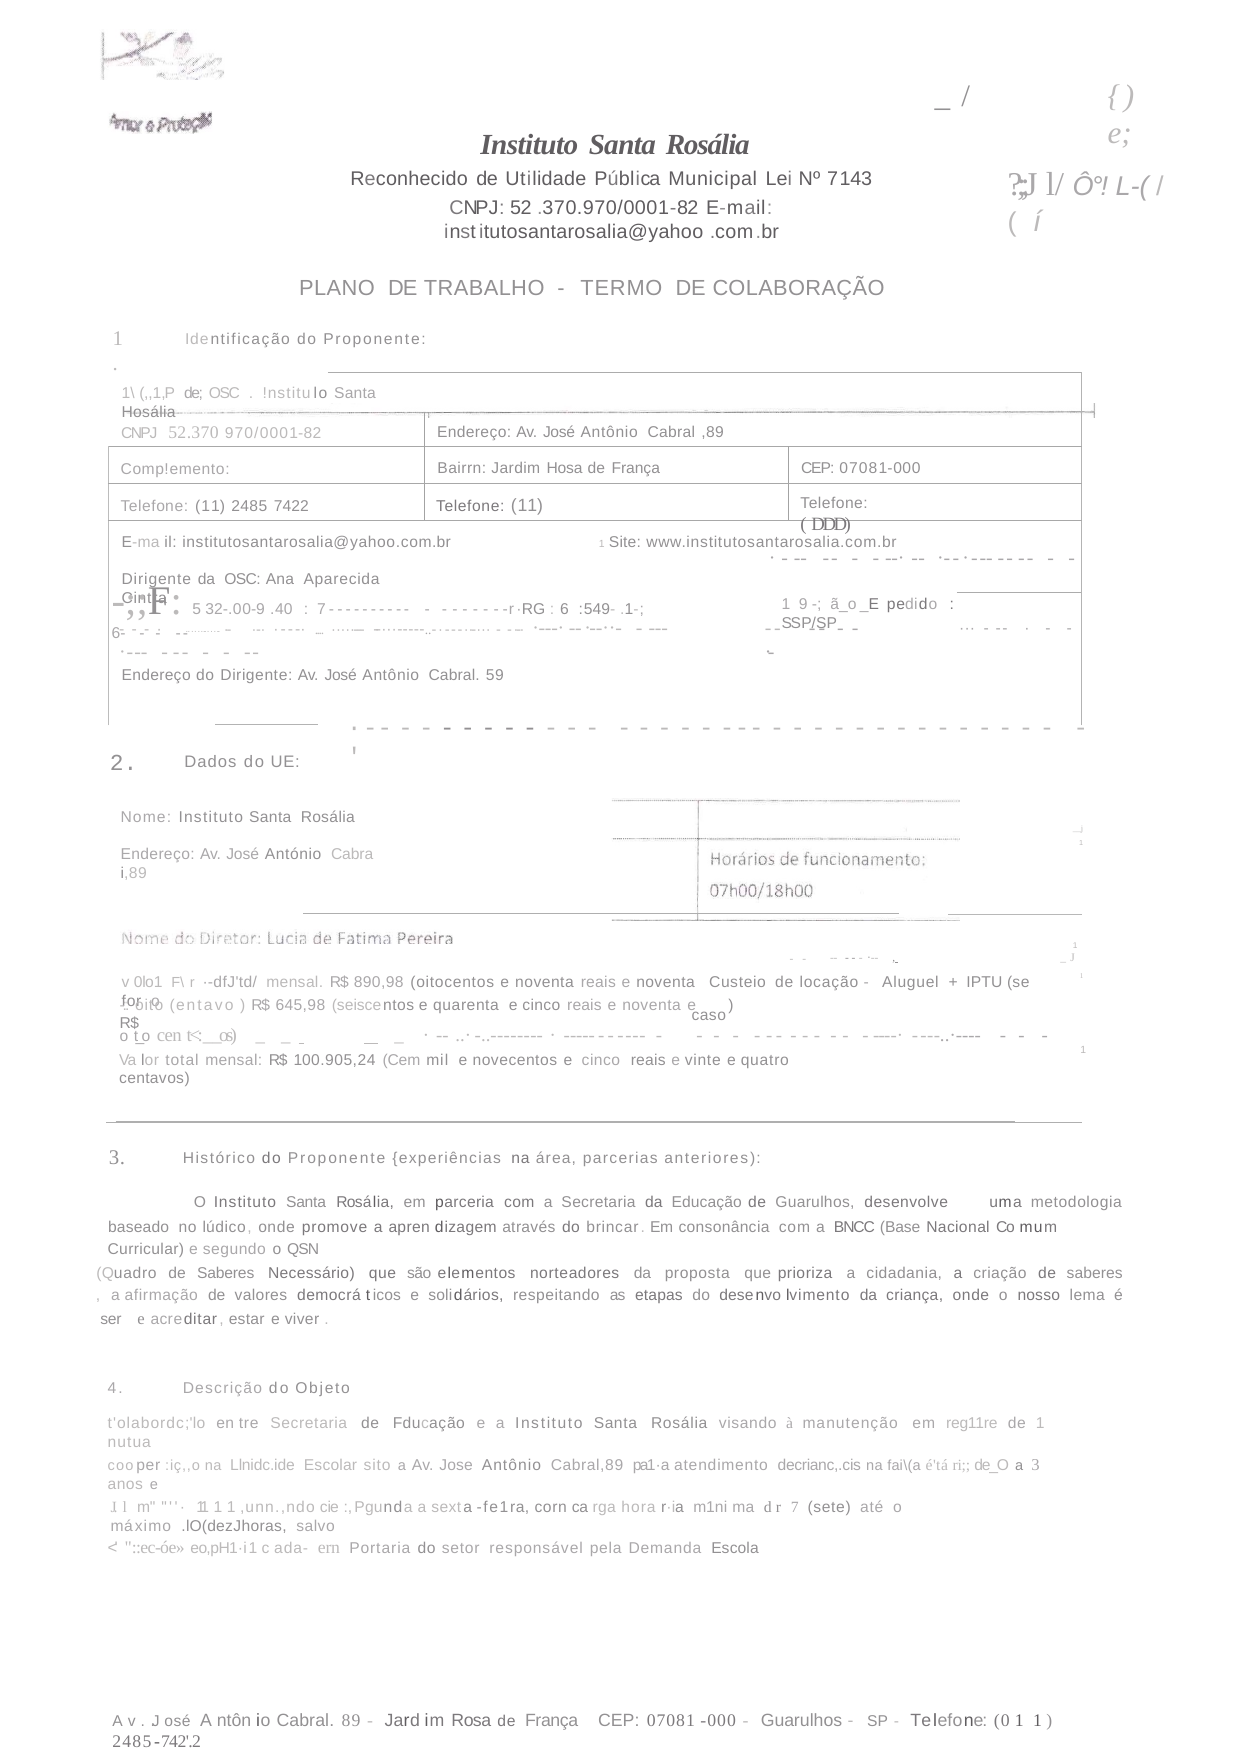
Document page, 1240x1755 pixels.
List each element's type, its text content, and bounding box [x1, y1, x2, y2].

text_box CNPJ 52.370 970/0001-82 [119, 420, 324, 443]
text_box ·---------·--·--·--------- [766, 544, 1089, 569]
text_box PLANO DE TRABALHO - TERMO DE COLABORAÇÃO [297, 273, 886, 301]
text_box ·-----------------------------------' [345, 711, 1091, 740]
text_box Va lor total mensal: R$ 100.905,24 (Cem mil e novecentos e cinco reais e vinte e quatro centavos) [117, 1049, 869, 1070]
text_box [1082, 404, 1096, 418]
text_box 1 Site: www.institutosantarosalia.com.br [596, 531, 905, 552]
text_box 1 [1078, 1043, 1086, 1058]
text_box -;;F: 5 32-.00-9 .40: 7------------------r·RG : 6 :549-.1-; 6----- [109, 573, 674, 619]
text_box Instituto Santa Rosália Reconhecido de Utilidade Pública Municipal Lei Nº 7143 CNPJ: 52 .370.970/0001-82 E-mail: institutosantarosalia@yahoo .com.br [281, 125, 942, 218]
text_box 4. Descrição do Objeto t'olabordc;'lo en tre Secretaria de Fducação e a Instituto Santa Rosália visando à manutenção em reg11re de 1 nutua cooper :iç,,o na Llnidc.ide Escolar sito a Av. Jose Antônio Cabral,89 pa1·a atendimento decrianc,.cis na fai\(a é'tá ri;; de_O a 3 anos e J. l m" "''· 11 1 1 ,unn.,ndo cie :,Pgunda a sexta -fe1ra, corn ca rga hora r·ia m1ni ma d r 7 (sete) até o máximo .lO(dezJhoras, salvo <' "::ec-óe» eo,pH1·i1 c ada- ern Portaria do setor responsável pela Demanda Escola [105, 1377, 1077, 1502]
text_box E-ma il: institutosantarosalia@yahoo.com. br [119, 531, 456, 552]
text_box Telefone: (11) 2485 7422 [118, 496, 311, 517]
text_box __j 1 [1072, 823, 1086, 850]
text_box Endereço: Av. José Antônio Cabral ,89 [435, 421, 726, 442]
text_box Telefone: ( DDD) [798, 493, 923, 517]
text_box 2. [107, 747, 138, 775]
text_box Bairrn: Jardim Hosa de França [435, 457, 662, 478]
text_box Telefone: (11) [433, 494, 544, 516]
text_box ot_o cen t<:__os) _ _ _ ·--..·-..--------·----------- - ----------------·----..·---- --- [117, 1022, 1078, 1046]
text_box -:: oito (entavo ) R$ 645,98 (seiscentos e quarenta e cinco reais e noventa e ) R$ [117, 994, 758, 1015]
text_box 1 [1078, 970, 1085, 983]
text_box ···---·-- [957, 618, 1090, 638]
text_box Identificação do Proponente: [182, 328, 431, 349]
text_box {) e; ?;;J l/ Ô°! L-( / ( í [1005, 75, 1178, 163]
text_box [120, 930, 454, 944]
text_box Endereço: Av. José António Cabra i,89 [118, 843, 404, 864]
text_box [108, 112, 212, 134]
text_box -- ----·- [762, 614, 865, 639]
text_box ---· ······-···- ·- ·-· ·---· .... ·····--- --···-----..-·---··-···--·-· ·---·--·--··-----·---------- Endereço do Dirigente: Av. José Antônio Cabral. 59 [117, 614, 739, 660]
text_box A v . .J osé A ntôn io Cabral. 89 - Jard im Rosa de França CEP: 07081 -000 - Guarulhos - SP - Telefone: (0 1 1 ) 2485-742'.2 [110, 1708, 1107, 1731]
text_box Dirigente da OSC: Ana Aparecida Cintra [119, 568, 433, 573]
text_box 1 -----·--, _J [829, 940, 1086, 967]
text_box 1\ (,,1,P de; OSC . !nstitulo Santa Hosália [119, 383, 422, 404]
text_box [100, 30, 224, 80]
text_box caso [689, 1004, 729, 1022]
text_box 19-; ã_o_Epedido : SSP/SP [779, 593, 1000, 614]
text_box Histórico do Proponente {experiências na área, parcerias anteriores): O Instituto Santa Rosália, em parceria com a Secretaria da Educação de Guarulhos, desenvolve uma metodologia [180, 1147, 1123, 1211]
text_box 3. [106, 1143, 128, 1169]
text_box [612, 798, 960, 920]
text_box [126, 404, 1081, 418]
text_box Nome: Instituto Santa Rosália [118, 806, 356, 827]
text_box Dados do UE: [182, 750, 303, 772]
text_box -- [787, 950, 808, 967]
text_box v 0lo1 F\ r ·-dfJ'td/ mensal. R$ 890,98 (oitocentos e noventa reais e noventa Custeio de locação - Aluguel + IPTU (se for o [119, 971, 1053, 992]
text_box baseado no lúdico, onde promove a apren dizagem através do brincar. Em consonância com a BNCC (Base Nacional Co mum Curricular) e segundo o QSN (Quadro de Saberes Necessário) que são elementos norteadores da proposta que prioriza a cidadania, a criação de saberes , a afirmação de valores democrá ticos e solidários, respeitando as etapas do desenvo lvimento da criança, onde o nosso lema é ser e acreditar, estar e viver . [93, 1213, 1124, 1325]
text_box Comp!emento: [118, 458, 234, 479]
text_box _/ [932, 75, 984, 111]
text_box 1 . [110, 324, 132, 350]
text_box CEP: 07081-000 [798, 457, 922, 478]
